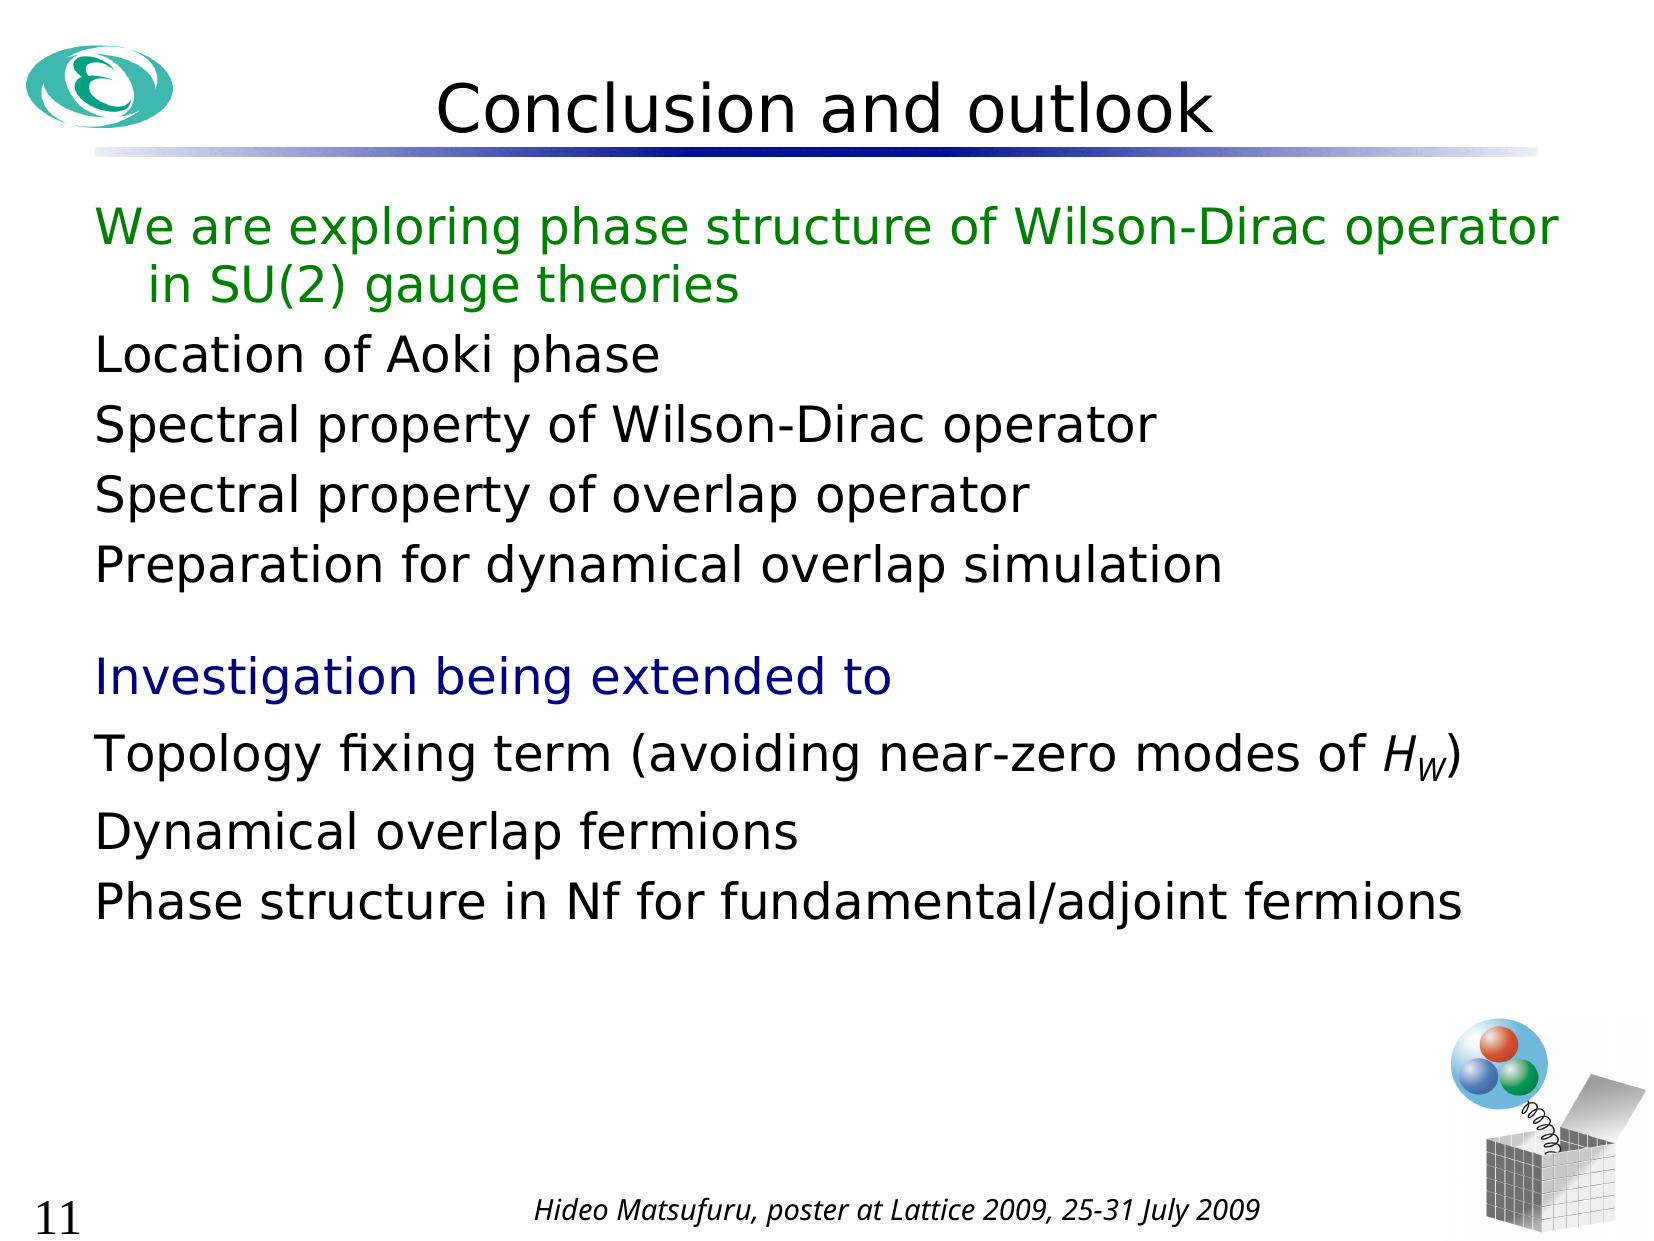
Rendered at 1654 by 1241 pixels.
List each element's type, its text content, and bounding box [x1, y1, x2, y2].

picture [95, 147, 201, 157]
list Investigation being extended to Topology fixing term (avoiding near-zero modes of HW) Dynamical overlap fermions Phase structure in Nf for fundamental/adjoint fermions [76, 648, 1602, 929]
picture [1450, 147, 1538, 157]
picture [1443, 1010, 1654, 1241]
title Conclusion and outlook [201, 56, 1450, 163]
list We are exploring phase structure of Wilson-Dirac operator in SU(2) gauge theories Location of Aoki phase Spectral property of Wilson-Dirac operator Spectral property of overlap operator Preparation for dynamical overlap simulation [76, 197, 1602, 595]
picture [20, 37, 179, 136]
